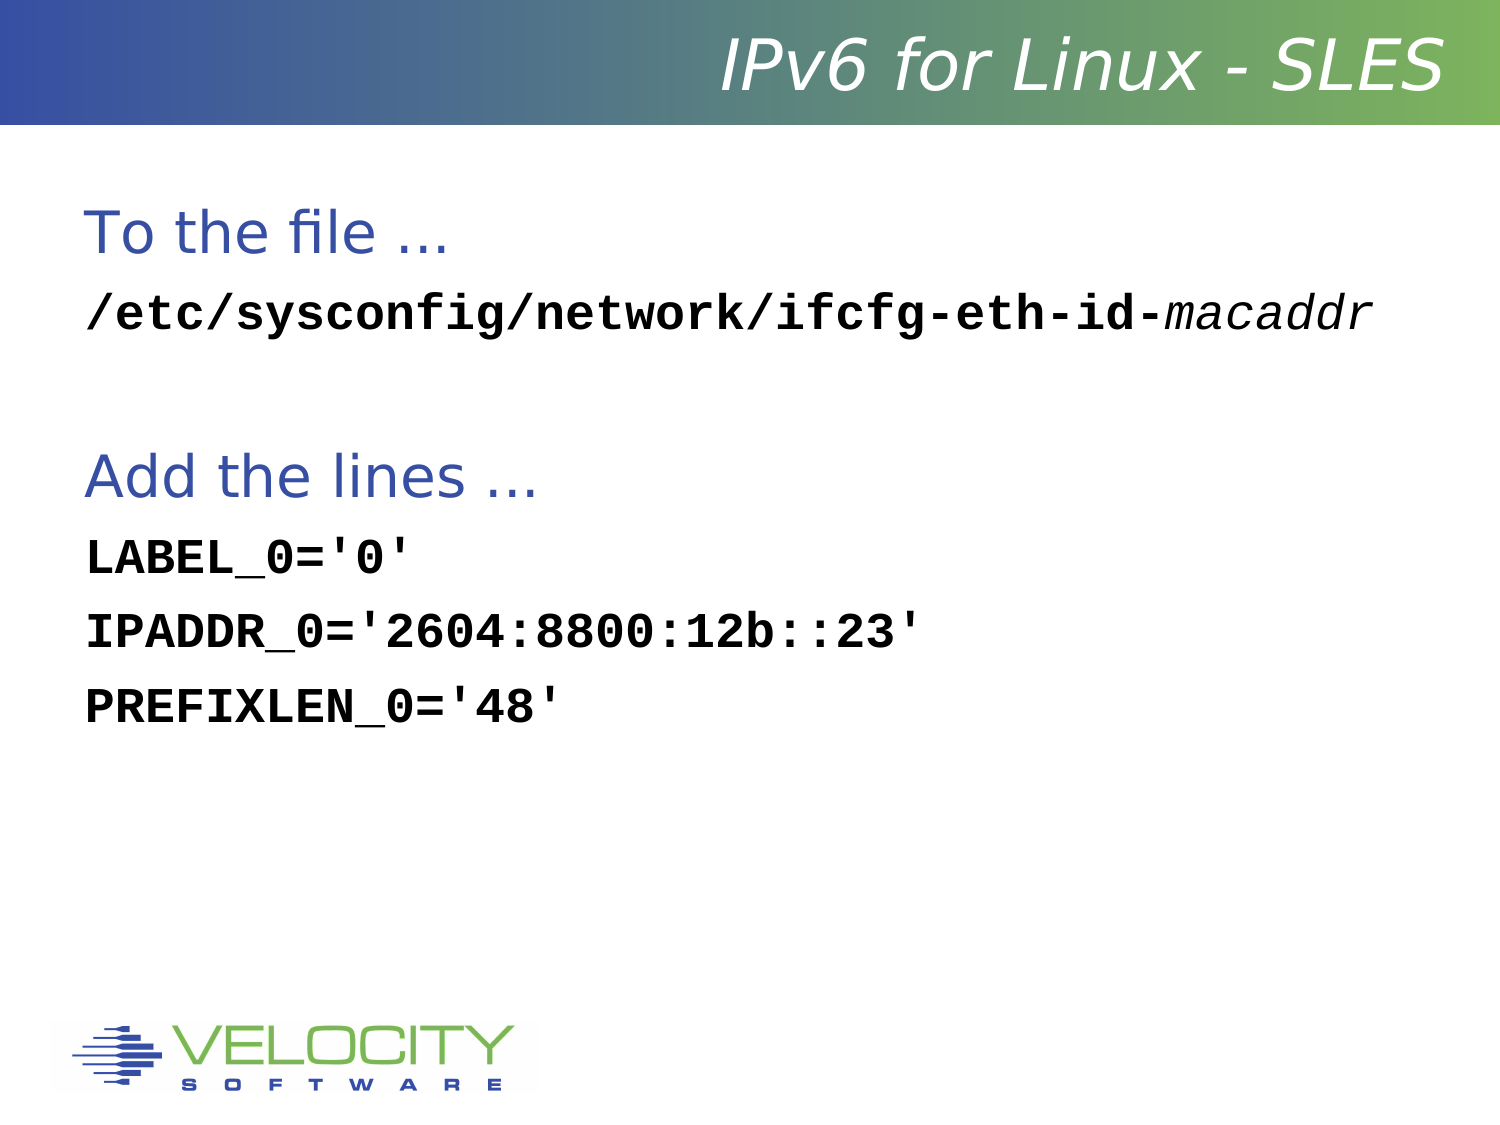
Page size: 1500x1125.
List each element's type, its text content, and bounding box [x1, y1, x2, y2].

title IPv6 for Linux - SLES [62, 12, 1463, 113]
list To the file ... /etc/sysconfig/network/ifcfg-eth-id-macaddr Add the lines ... LABEL_0='0' IPADDR_0='2604:8800:12b::23' PREFIXLEN_0='48' [70, 187, 1438, 988]
picture [50, 1021, 538, 1094]
